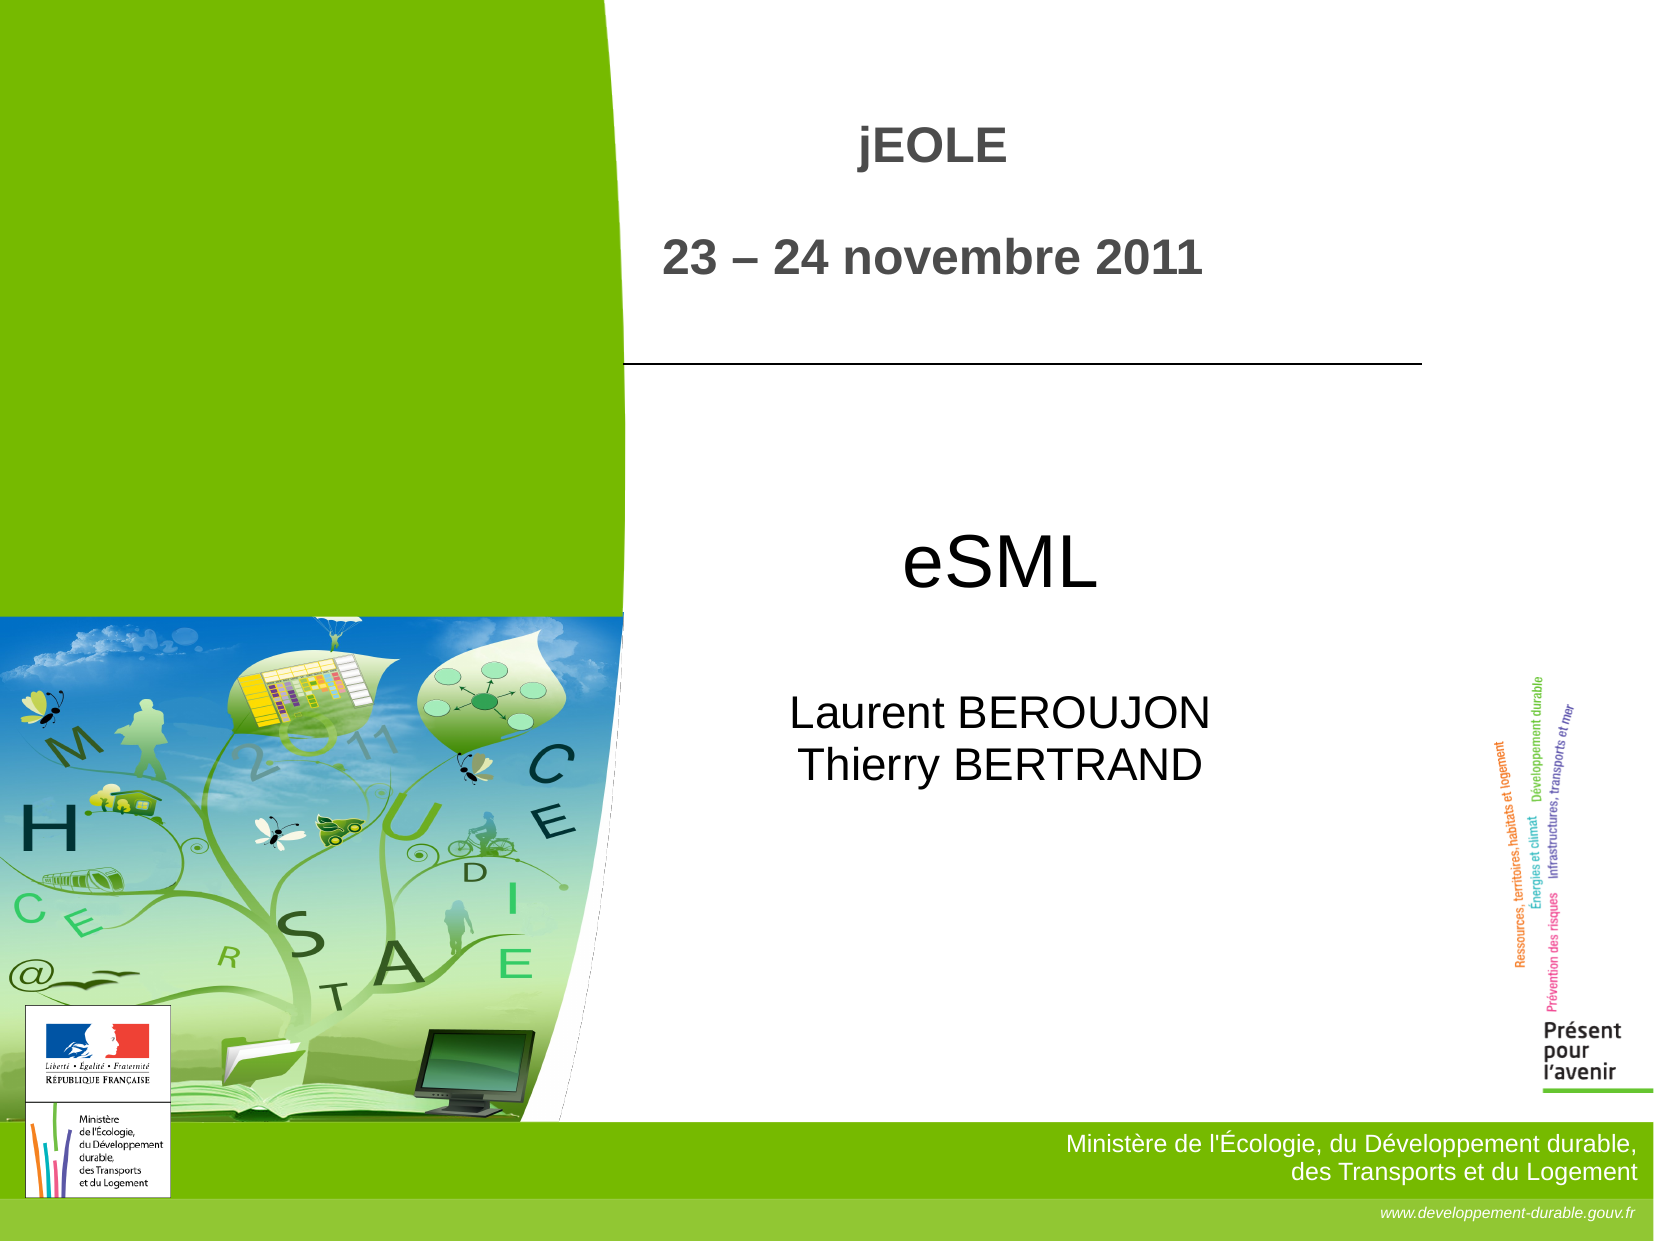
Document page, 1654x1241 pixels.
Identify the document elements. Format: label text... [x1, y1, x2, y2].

picture [0, 0, 1654, 1241]
title jEOLE 23 – 24 novembre 2011 [295, 49, 1571, 354]
text_box eSML Laurent BEROUJON Thierry BERTRAND [584, 511, 1418, 798]
